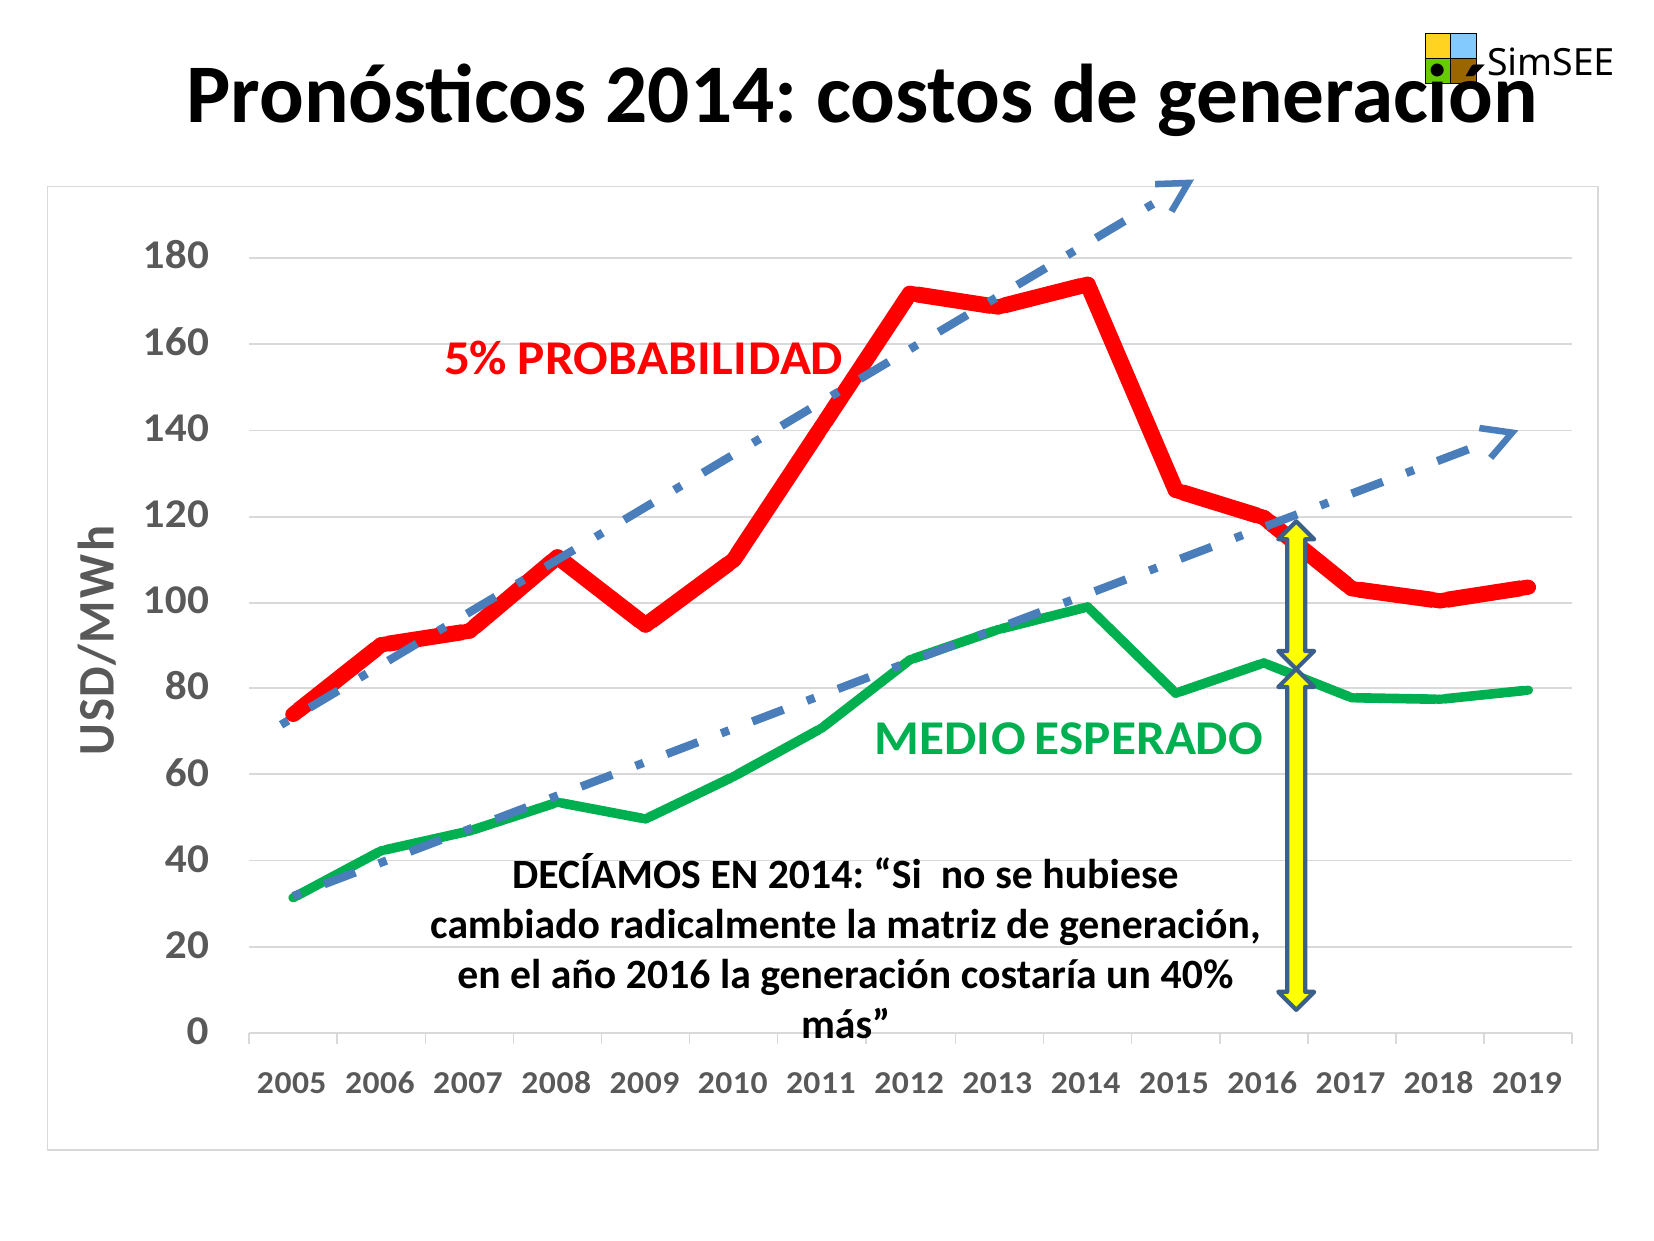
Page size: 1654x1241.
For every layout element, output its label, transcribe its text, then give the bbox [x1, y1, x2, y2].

picture [45, 184, 1599, 1151]
title Pronósticos 2014: costos de generación [77, 49, 1649, 130]
text_box [1278, 521, 1315, 1010]
text_box DECÍAMOS EN 2014: “Si no se hubiese cambiado radicalmente la matriz de generación, en el año 2016 la generación costaría un 40% más” [413, 839, 1279, 1055]
